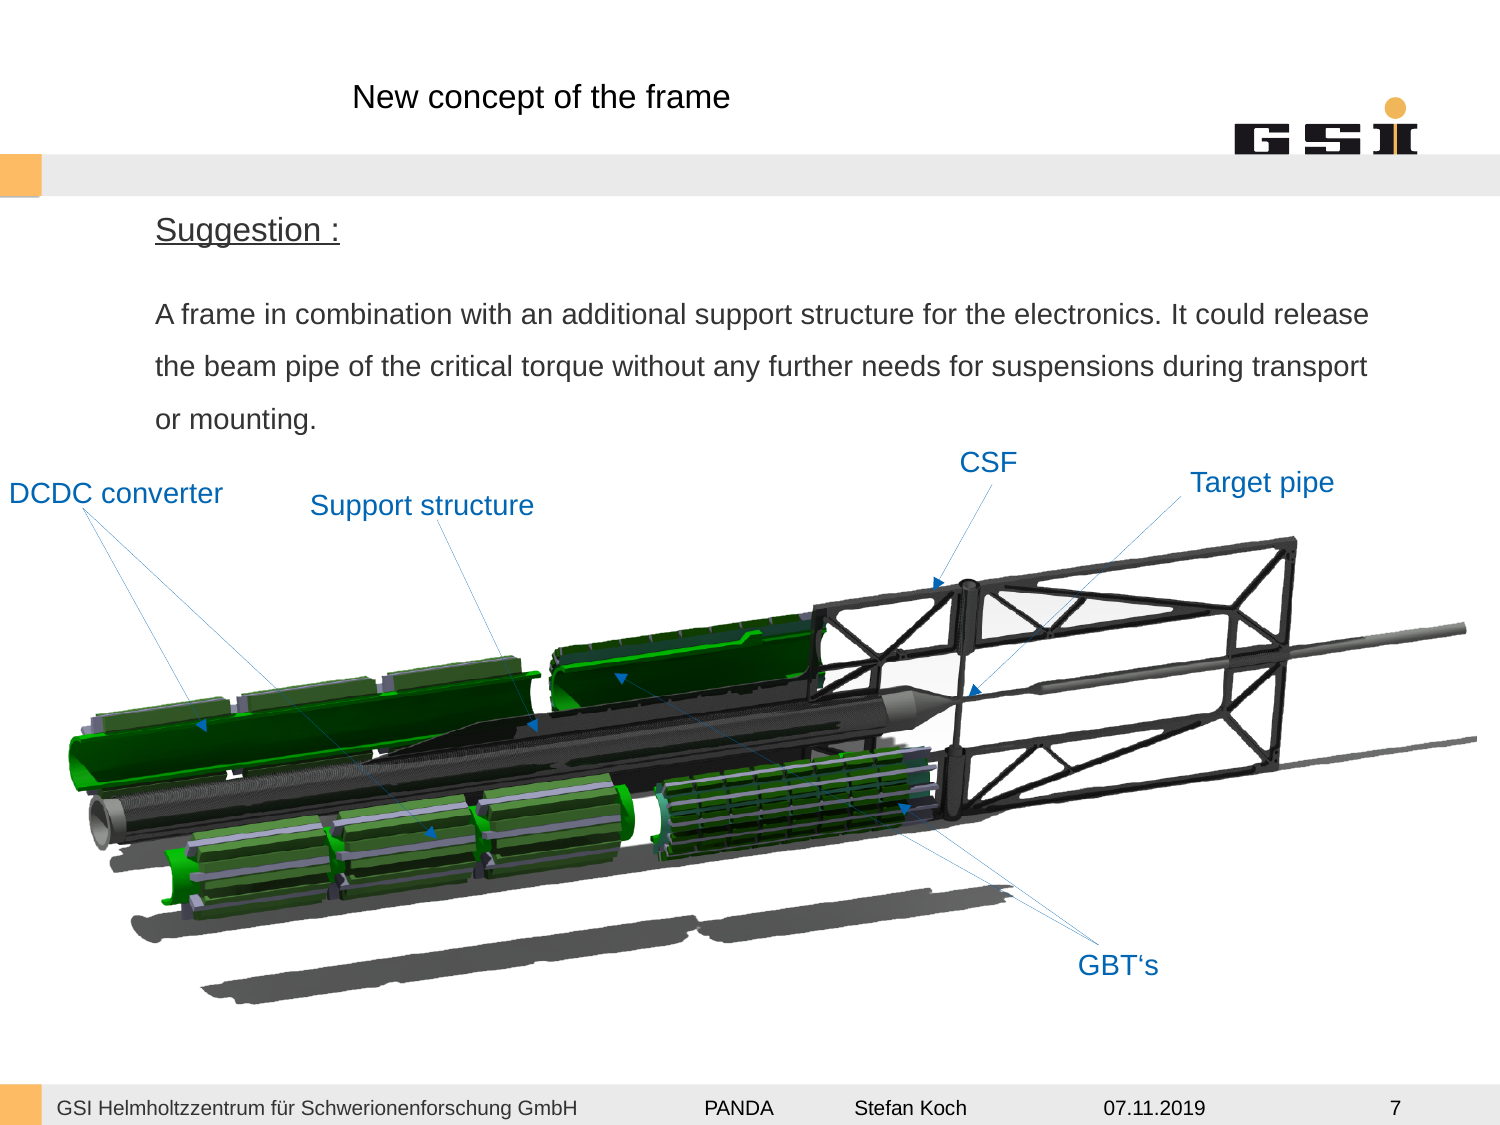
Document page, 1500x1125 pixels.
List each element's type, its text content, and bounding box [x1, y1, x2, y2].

text_box GBT‘s [1063, 939, 1471, 989]
picture [35, 507, 1477, 1010]
text_box Suggestion : A frame in combination with an additional support structure for the electronics. It could release the beam pipe of the critical torque without any further needs for suspensions during transport or mounting. [69, 200, 1417, 507]
text_box Target pipe [1175, 456, 1500, 507]
text_box CSF [944, 436, 1062, 487]
text_box DCDC converter [0, 466, 402, 517]
text_box New concept of the frame [160, 67, 1200, 123]
picture [1233, 95, 1419, 154]
text_box Support structure [295, 478, 703, 529]
